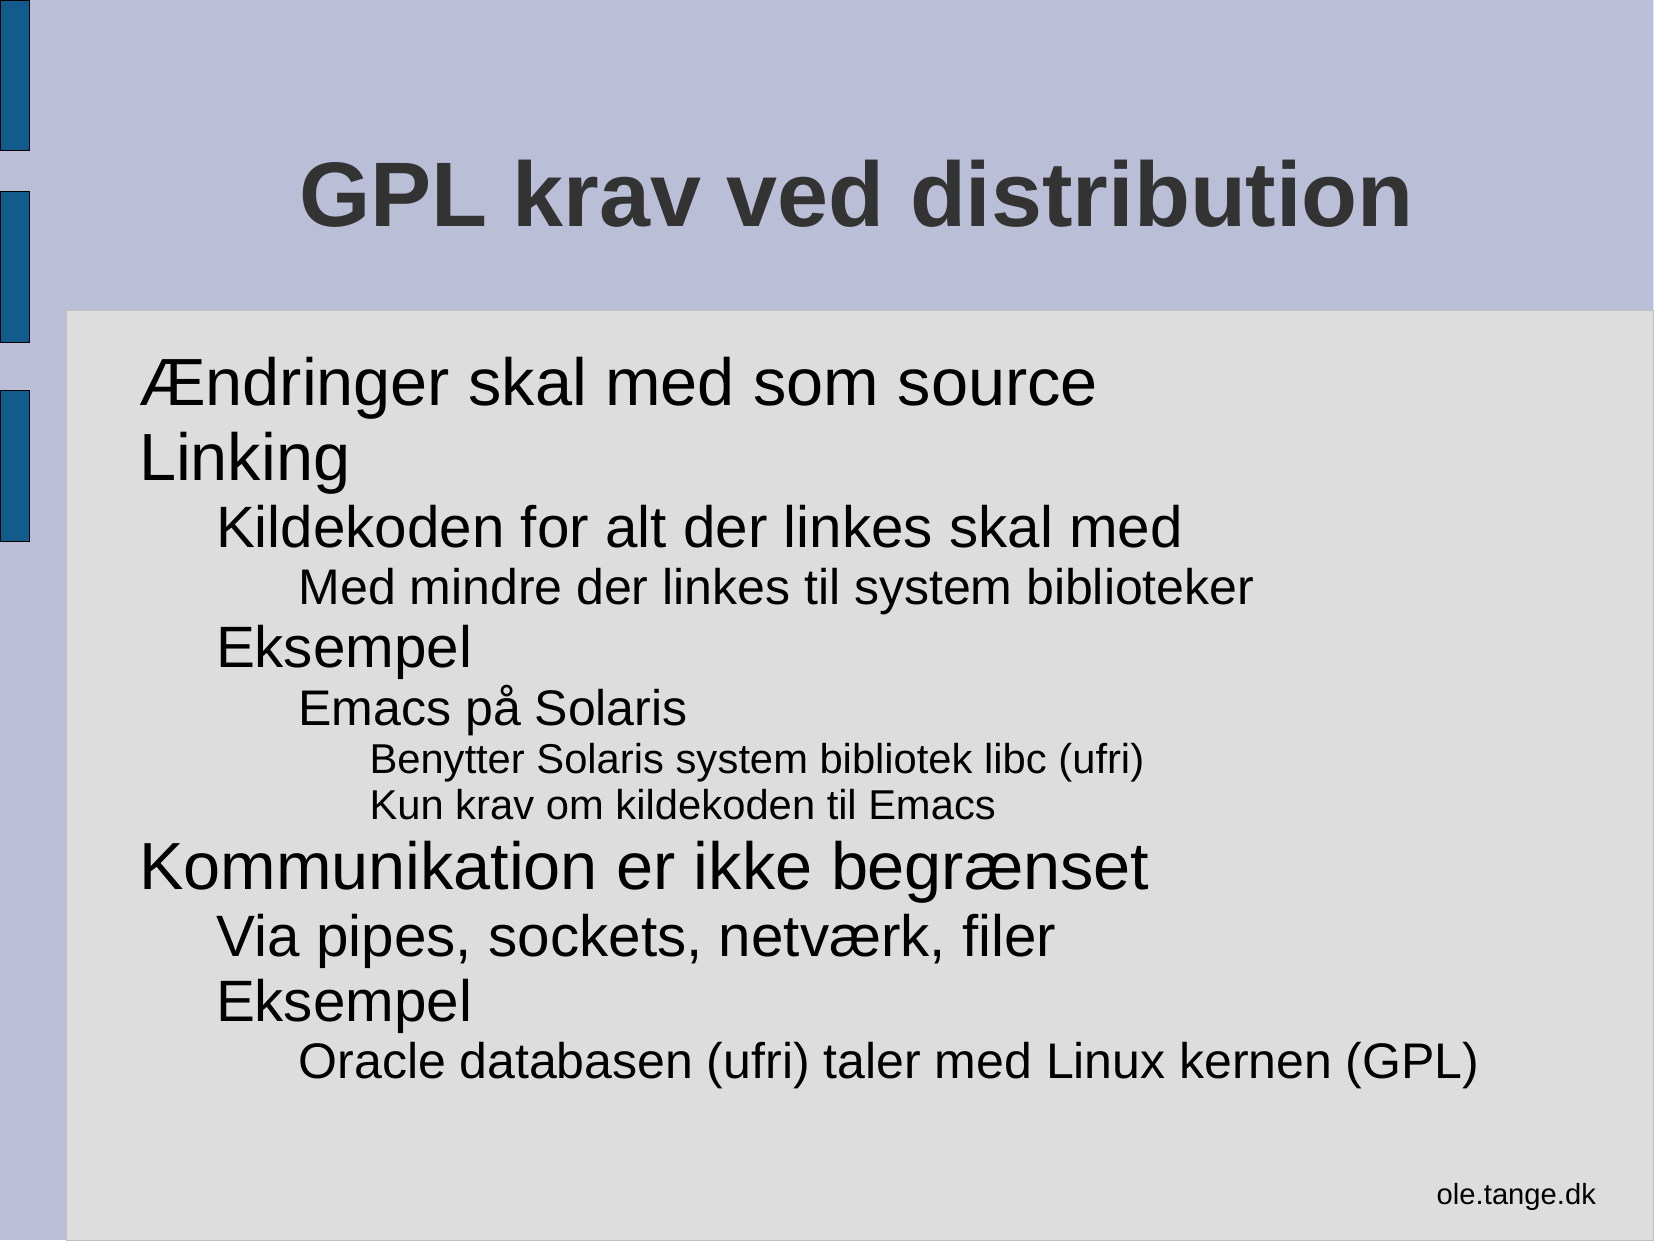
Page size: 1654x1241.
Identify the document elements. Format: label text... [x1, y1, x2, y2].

title GPL krav ved distribution [121, 91, 1534, 299]
list Ændringer skal med som source Linking Kildekoden for alt der linkes skal med Med mindre der linkes til system biblioteker Eksempel Emacs på Solaris Benytter Solaris system bibliotek libc (ufri) Kun krav om kildekoden til Emacs Kommunikation er ikke begrænset Via pipes, sockets, netværk, filer Eksempel Oracle databasen (ufri) taler med Linux kernen (GPL) [121, 344, 1534, 1175]
